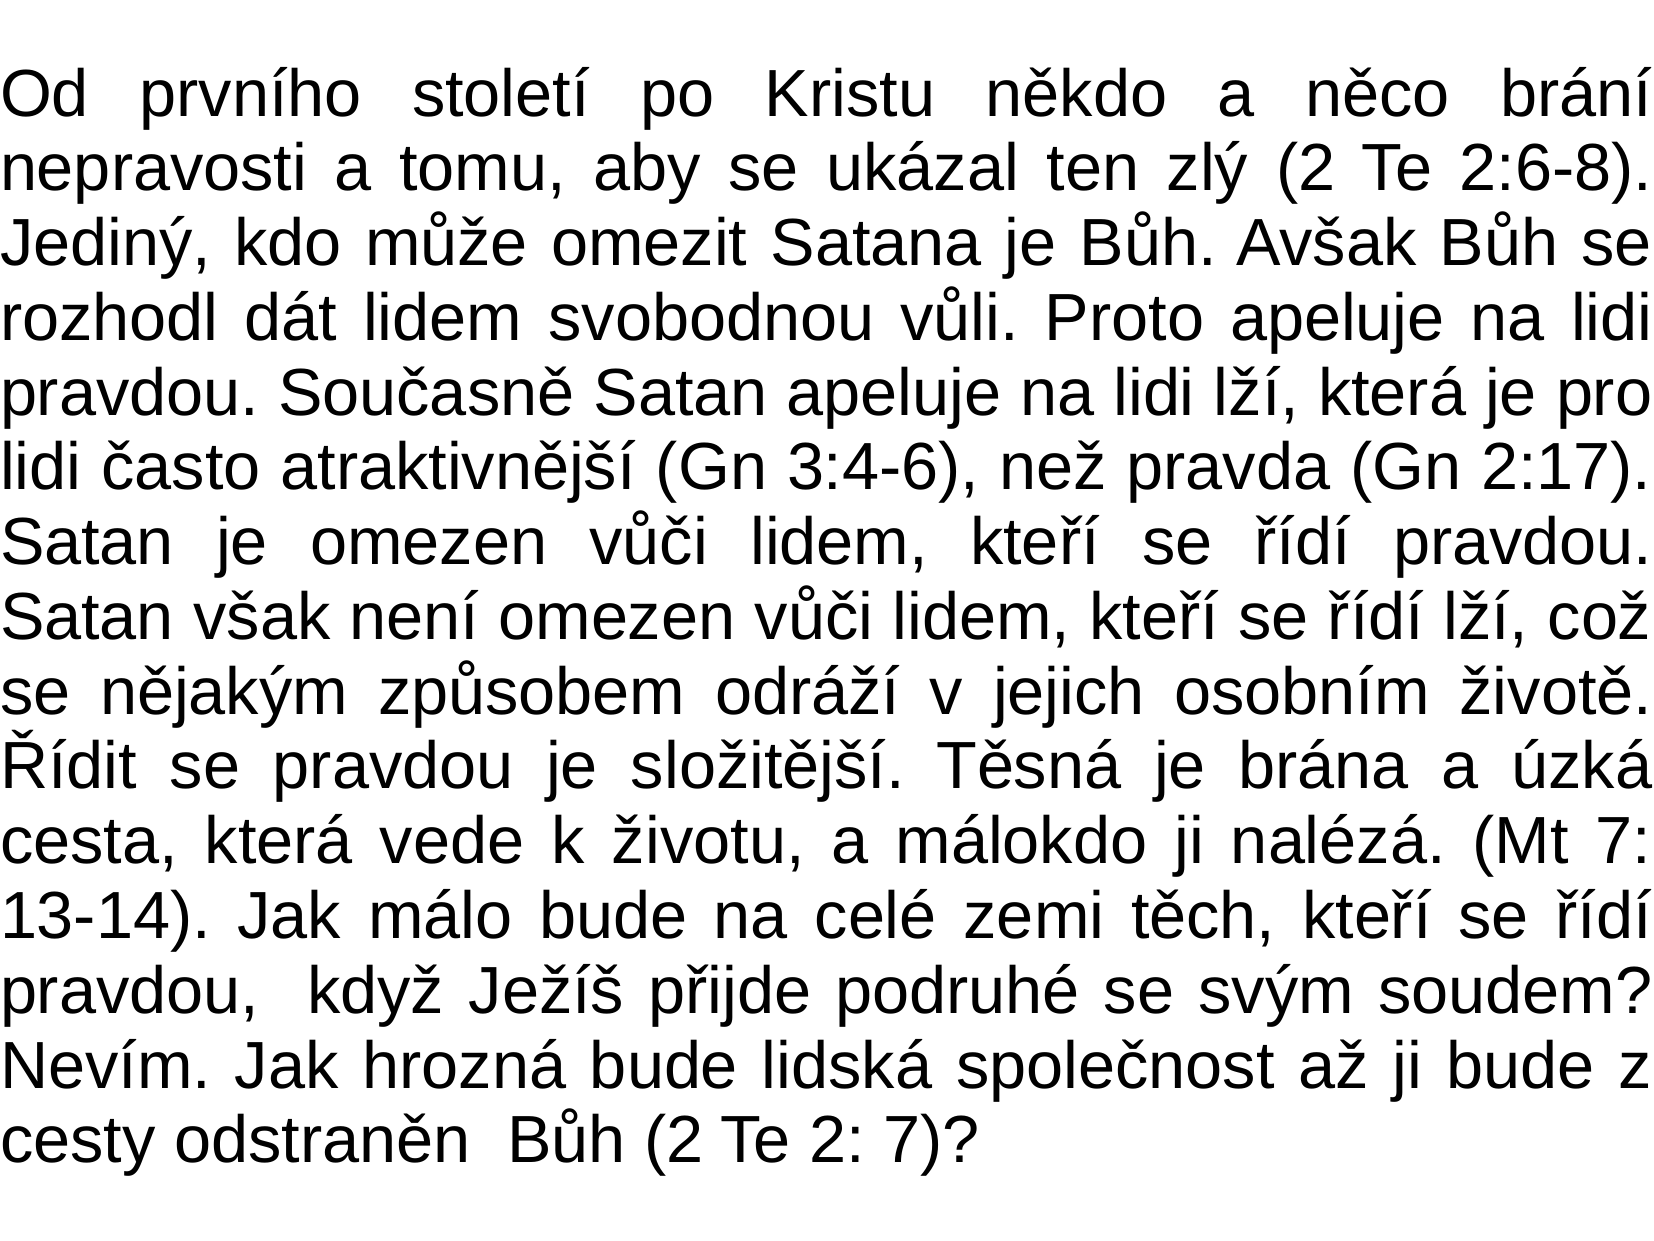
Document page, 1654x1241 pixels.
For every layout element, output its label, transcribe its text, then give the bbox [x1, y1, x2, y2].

subtitle Od prvního století po Kristu někdo a něco brání nepravosti a tomu, aby se ukázal ten zlý (2 Te 2:6-8). Jediný, kdo může omezit Satana je Bůh. Avšak Bůh se rozhodl dát lidem svobodnou vůli. Proto apeluje na lidi pravdou. Současně Satan apeluje na lidi lží, která je pro lidi často atraktivnější (Gn 3:4-6), než pravda (Gn 2:17). Satan je omezen vůči lidem, kteří se řídí pravdou. Satan však není omezen vůči lidem, kteří se řídí lží, což se nějakým způsobem odráží v jejich osobním životě. Řídit se pravdou je složitější. Těsná je brána a úzká cesta, která vede k životu, a málokdo ji nalézá. (Mt 7: 13-14). Jak málo bude na celé zemi těch, kteří se řídí pravdou, když Ježíš přijde podruhé se svým soudem? Nevím. Jak hrozná bude lidská společnost až ji bude z cesty odstraněn Bůh (2 Te 2: 7)? [0, 0, 1654, 1215]
